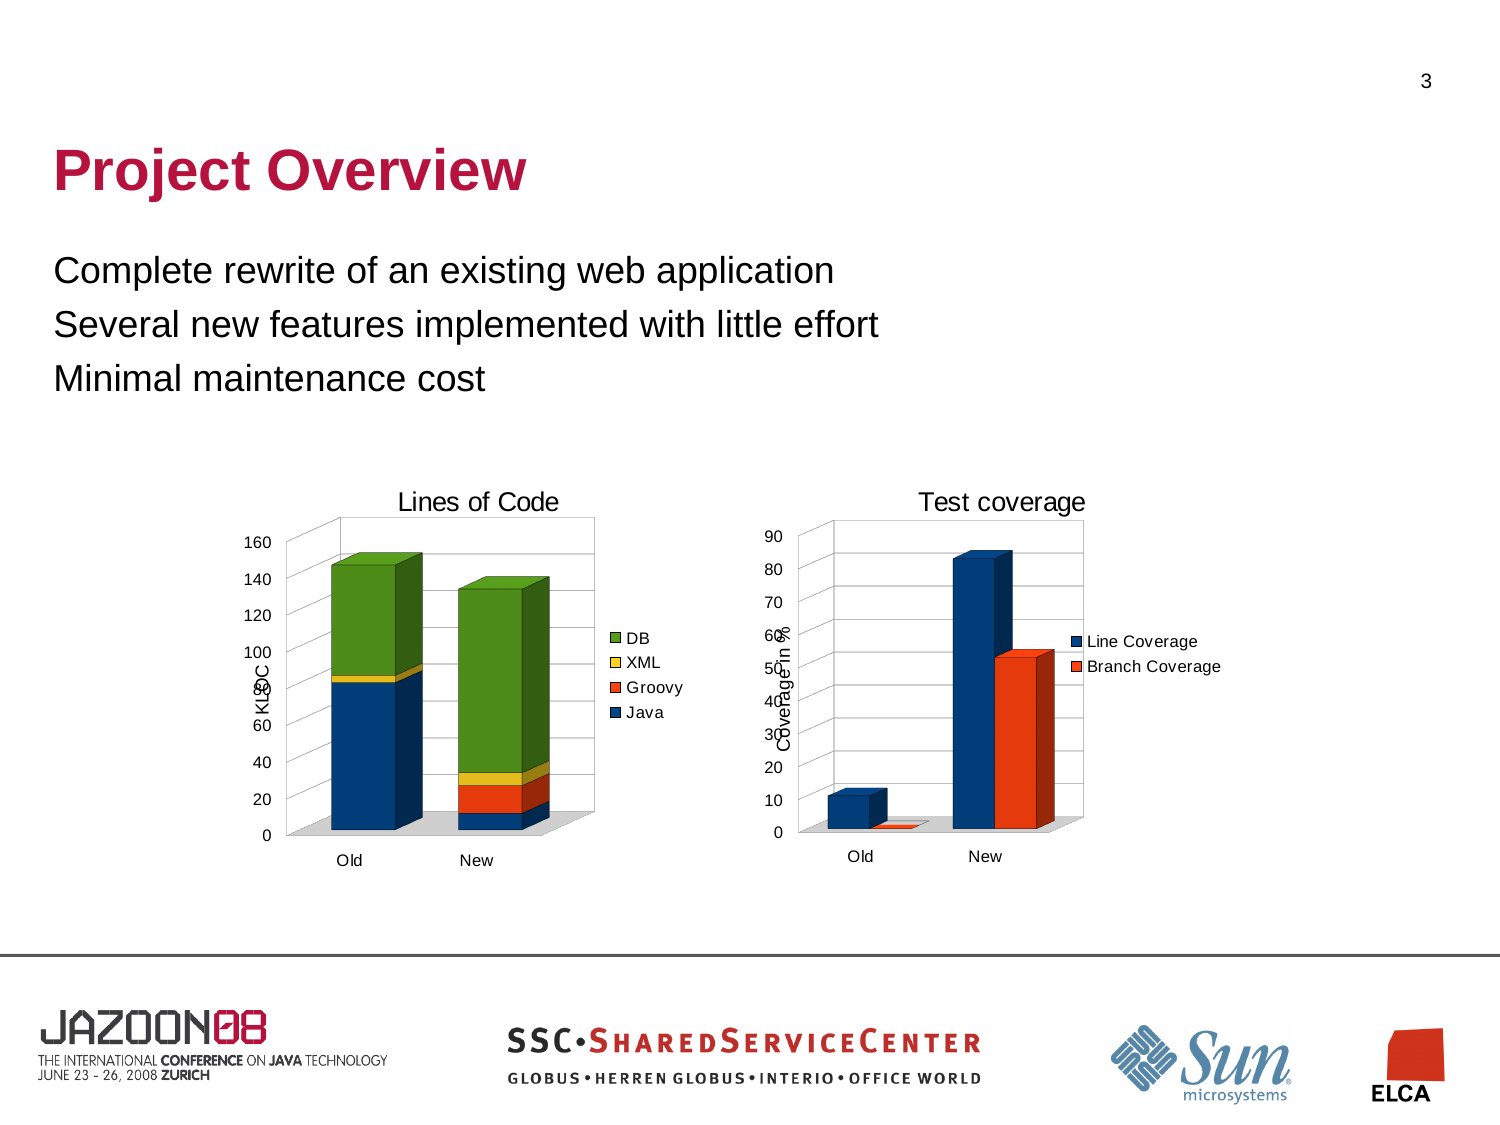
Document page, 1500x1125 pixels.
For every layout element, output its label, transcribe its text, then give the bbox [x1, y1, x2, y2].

list Complete rewrite of an existing web application Several new features implemented with little effort Minimal maintenance cost [53, 249, 1447, 938]
picture [1107, 1021, 1294, 1107]
chart [236, 471, 709, 886]
picture [1370, 1025, 1446, 1105]
title Project Overview [53, 119, 1447, 231]
picture [37, 1007, 387, 1084]
chart [757, 471, 1229, 886]
